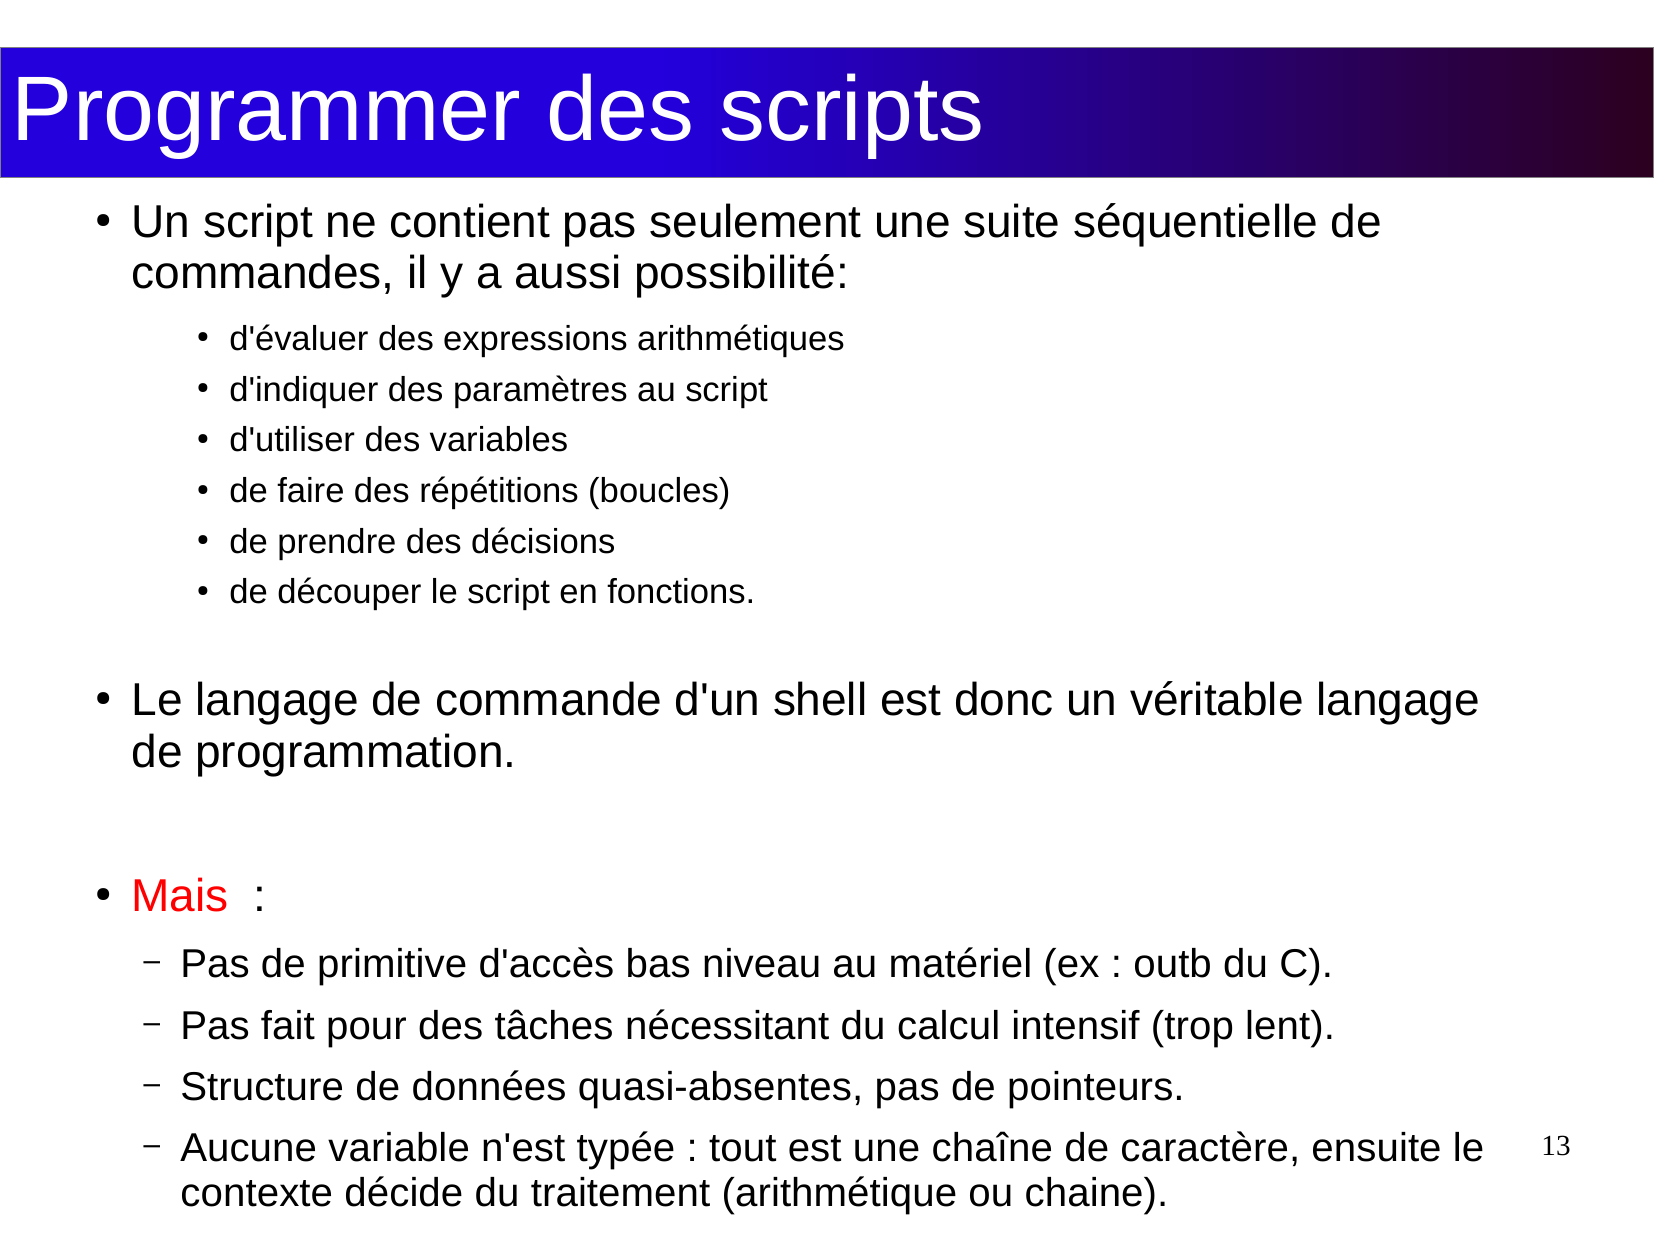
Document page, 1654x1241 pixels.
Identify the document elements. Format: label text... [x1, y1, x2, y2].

title Programmer des scripts [11, 5, 1642, 213]
list Un script ne contient pas seulement une suite séquentielle de commandes, il y a aussi possibilité: d'évaluer des expressions arithmétiques d'indiquer des paramètres au script d'utiliser des variables de faire des répétitions (boucles) de prendre des décisions de découper le script en fonctions. Le langage de commande d'un shell est donc un véritable langage de programmation. Mais : Pas de primitive d'accès bas niveau au matériel (ex : outb du C). Pas fait pour des tâches nécessitant du calcul intensif (trop lent). Structure de données quasi-absentes, pas de pointeurs. Aucune variable n'est typée : tout est une chaîne de caractère, ensuite le contexte décide du traitement (arithmétique ou chaine). [82, 195, 1538, 1229]
